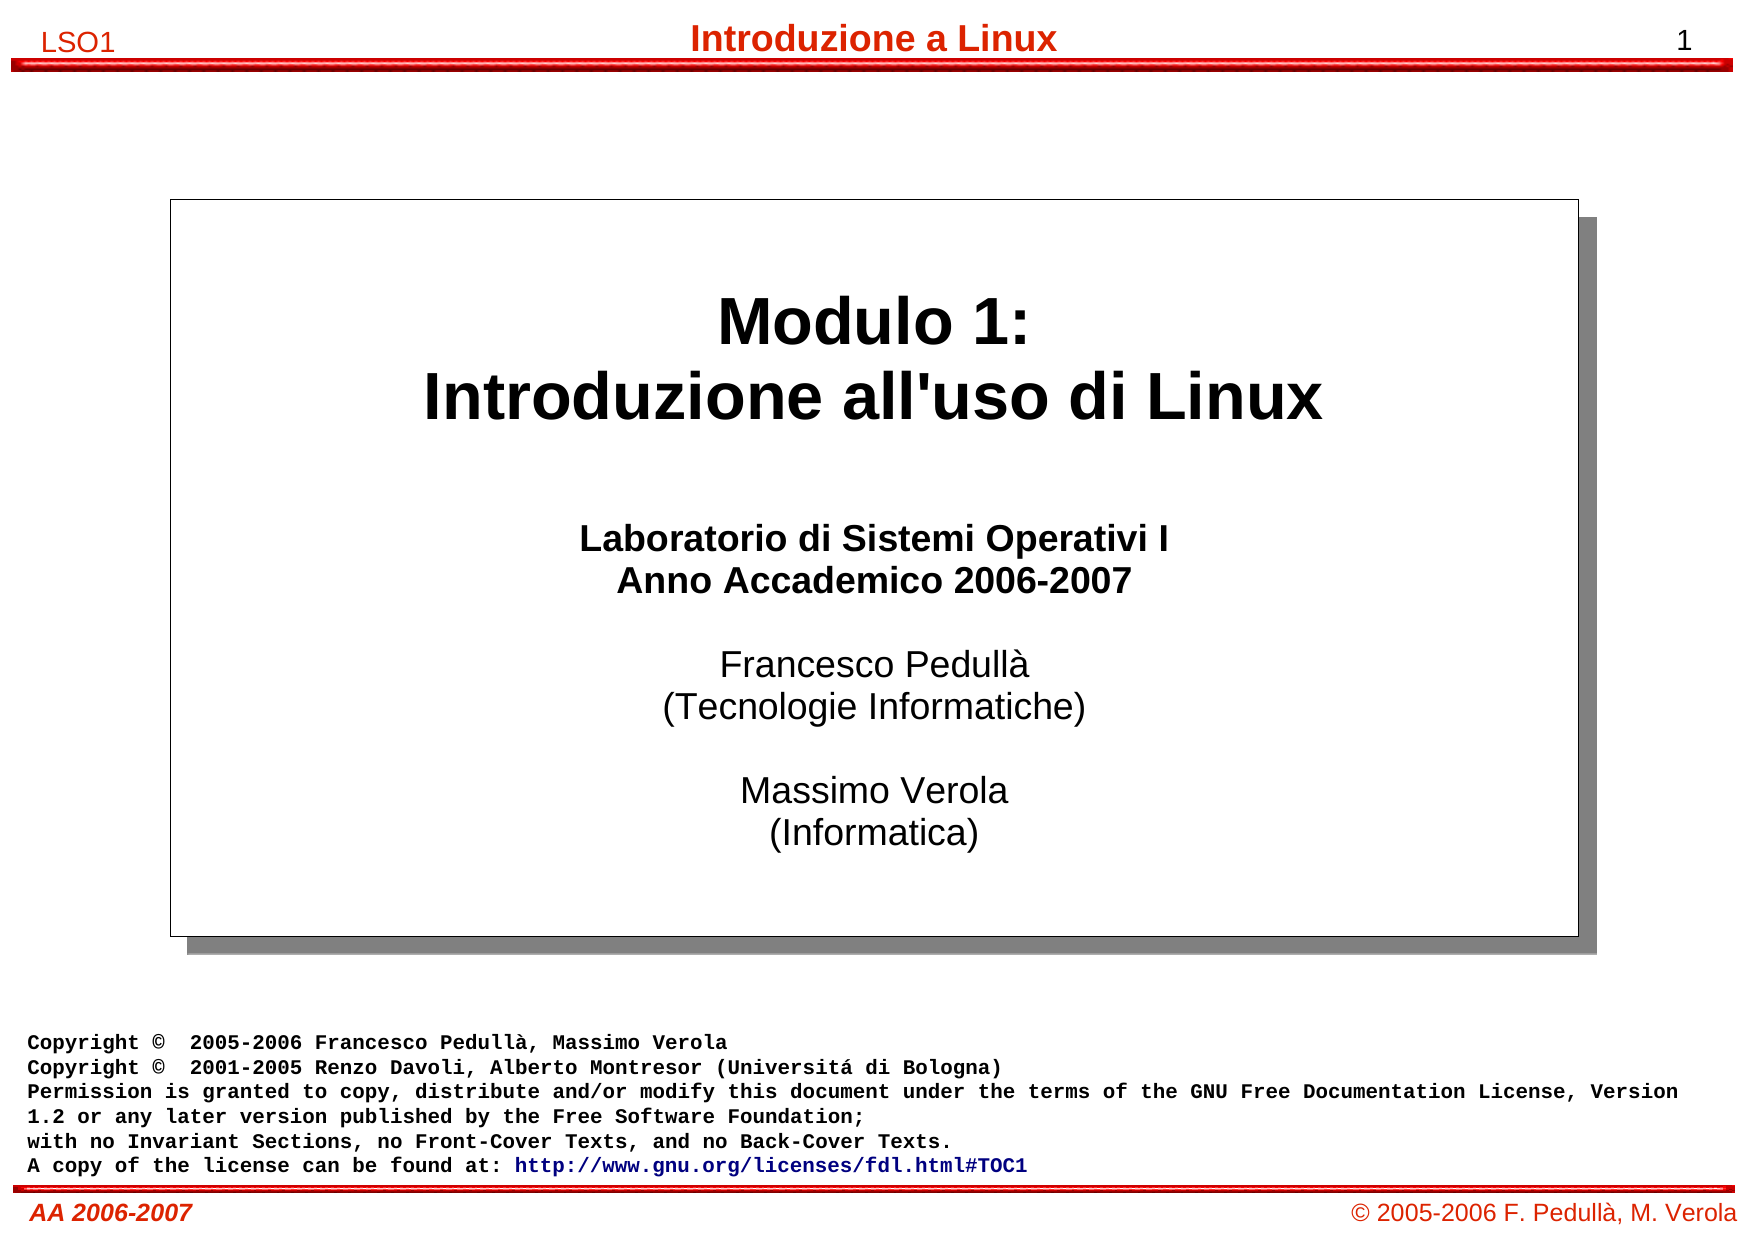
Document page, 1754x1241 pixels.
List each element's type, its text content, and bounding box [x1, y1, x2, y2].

text_box Copyright © 2005-2006 Francesco Pedullà, Massimo Verola Copyright © 2001-2005 Renzo Davoli, Alberto Montresor (Universitá di Bologna) Permission is granted to copy, distribute and/or modify this document under the terms of the GNU Free Documentation License, Version 1.2 or any later version published by the Free Software Foundation; with no Invariant Sections, no Front-Cover Texts, and no Back-Cover Texts. A copy of the license can be found at: http://www.gnu.org/licenses/fdl.html#TOC1 [27, 1031, 1716, 1178]
picture [13, 1185, 1735, 1193]
picture [11, 58, 1733, 72]
text_box Modulo 1: Introduzione all'uso di Linux Laboratorio di Sistemi Operativi I Anno Accademico 2006-2007 Francesco Pedullà (Tecnologie Informatiche) Massimo Verola (Informatica) [170, 199, 1579, 937]
